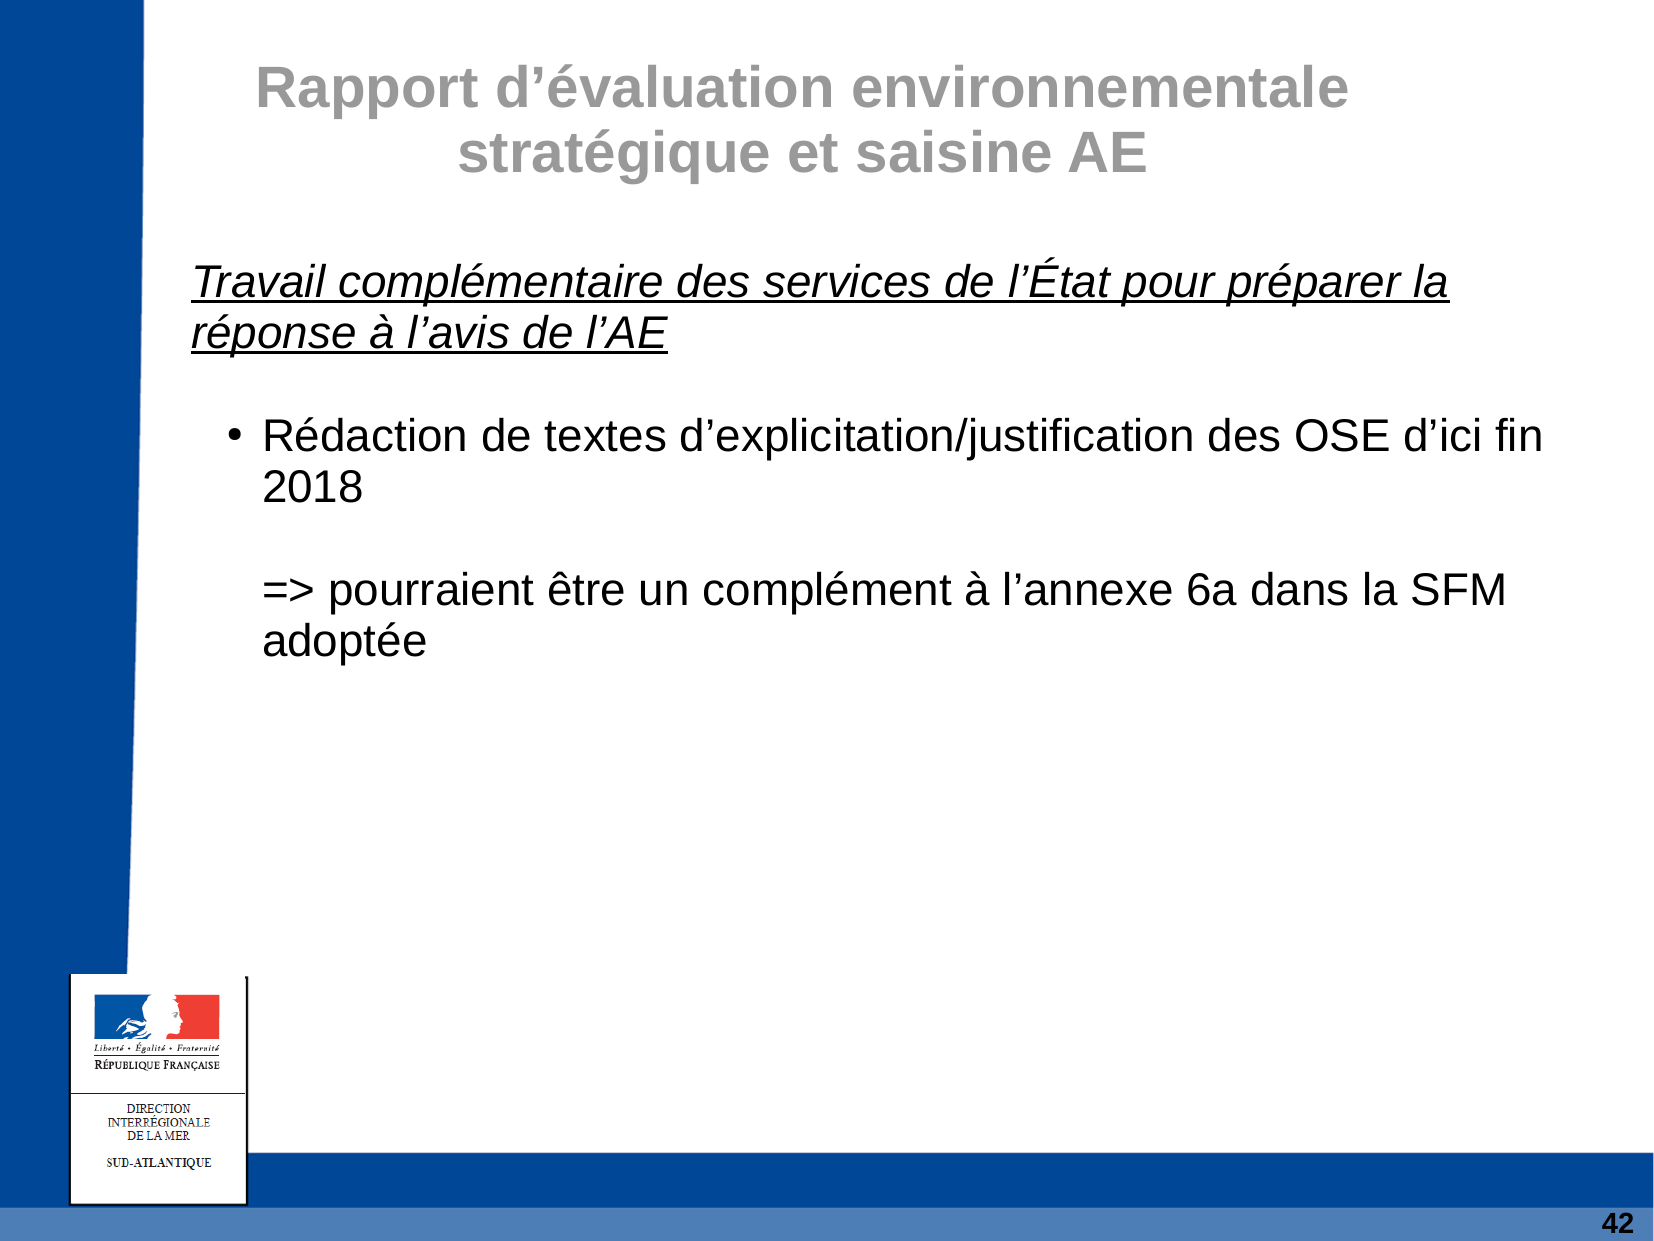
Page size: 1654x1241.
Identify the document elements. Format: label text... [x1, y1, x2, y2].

text_box Travail complémentaire des services de l’État pour préparer la réponse à l’avis de l’AE Rédaction de textes d’explicitation/justification des OSE d’ici fin 2018 => pourraient être un complément à l’annexe 6a dans la SFM adoptée [176, 197, 1571, 1072]
text_box Rapport d’évaluation environnementale stratégique et saisine AE [94, 47, 1512, 196]
picture [0, 0, 1654, 1241]
